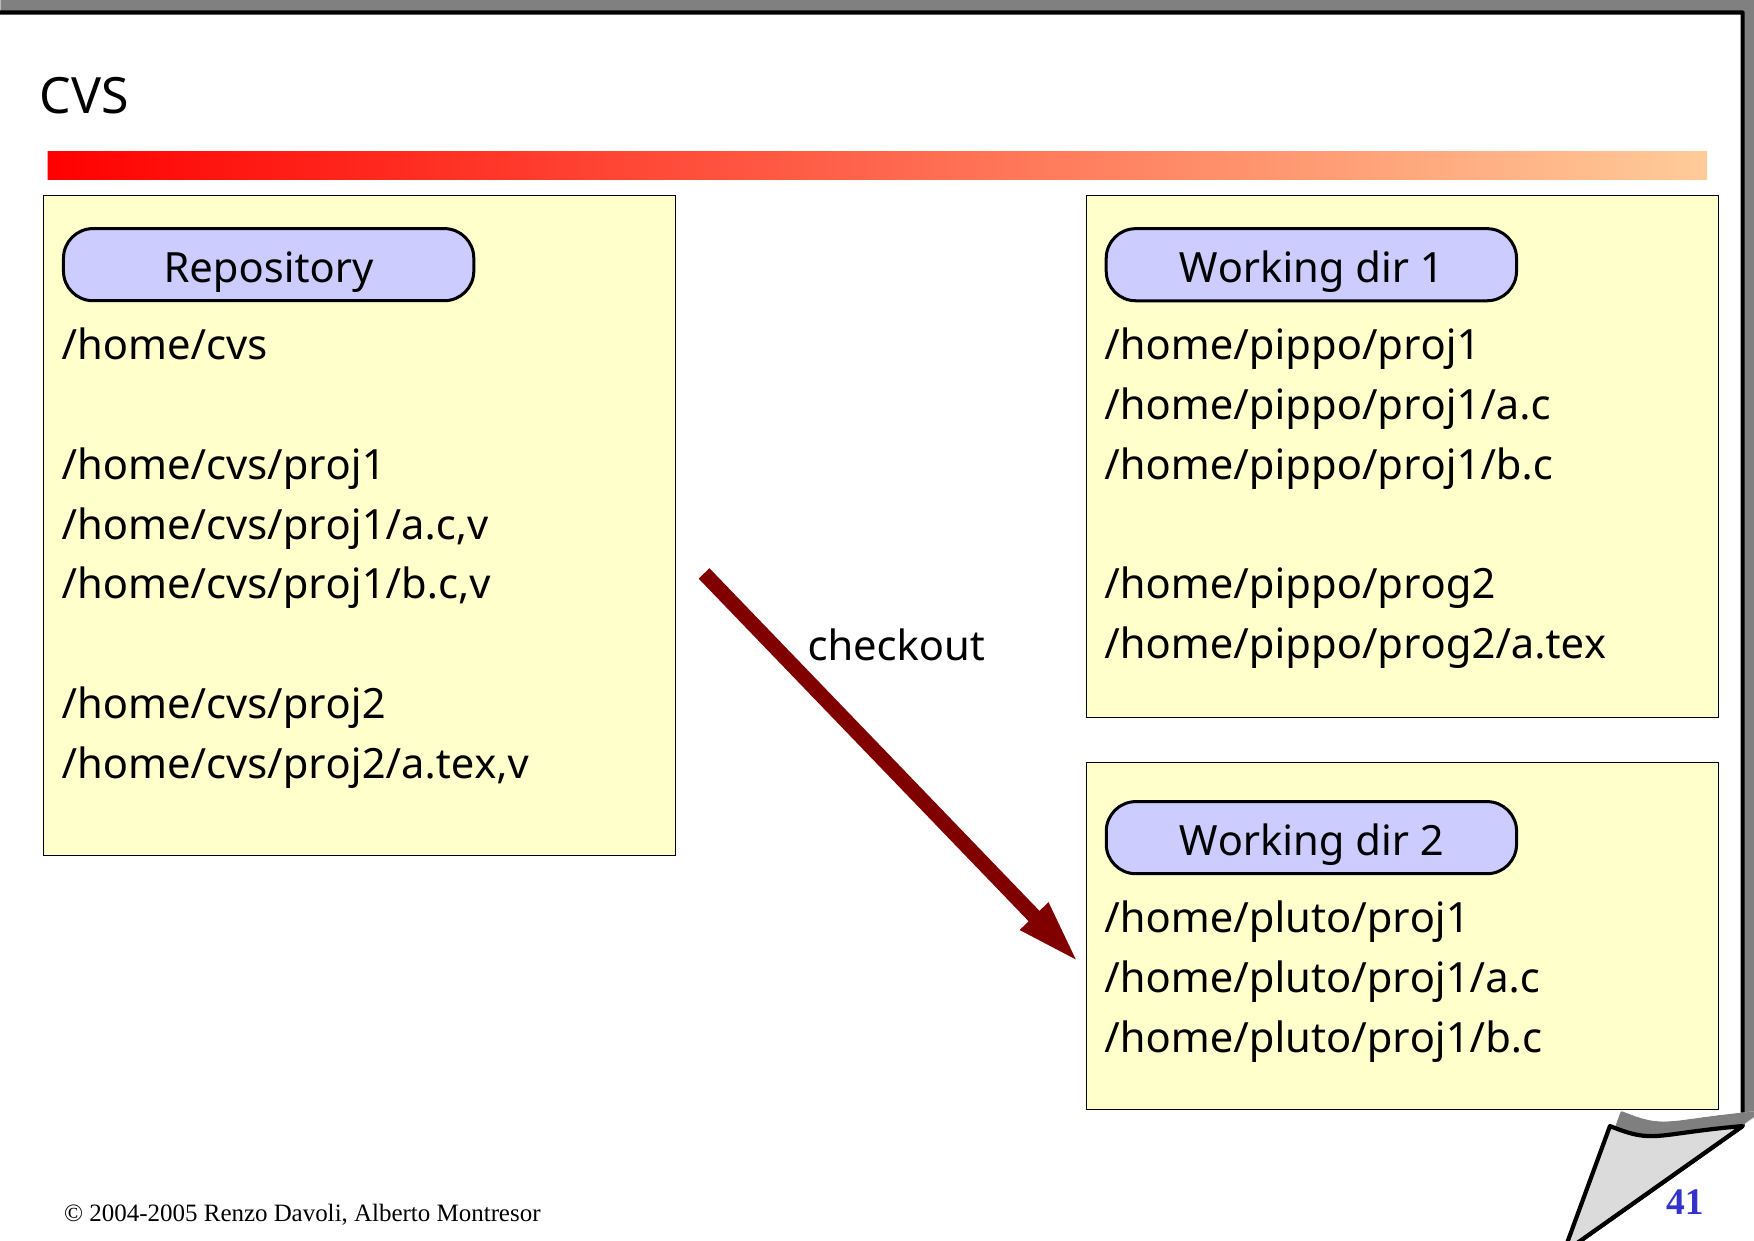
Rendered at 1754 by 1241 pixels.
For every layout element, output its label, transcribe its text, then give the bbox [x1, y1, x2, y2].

text_box /home/pluto/proj1 /home/pluto/proj1/a.c /home/pluto/proj1/b.c [1104, 885, 1701, 1153]
text_box [1086, 762, 1719, 1110]
text_box /home/cvs /home/cvs/proj1 /home/cvs/proj1/a.c,v /home/cvs/proj1/b.c,v /home/cvs/proj2 /home/cvs/proj2/a.tex,v [61, 312, 658, 850]
text_box Working dir 1 [1106, 228, 1517, 301]
text_box [43, 195, 676, 856]
title CVS [40, 49, 1714, 144]
text_box Working dir 2 [1106, 801, 1517, 874]
text_box Repository [63, 228, 474, 301]
text_box [1086, 195, 1719, 718]
text_box /home/pippo/proj1 /home/pippo/proj1/a.c /home/pippo/proj1/b.c /home/pippo/prog2 /home/pippo/prog2/a.tex [1104, 312, 1701, 715]
text_box checkout [807, 612, 1048, 678]
